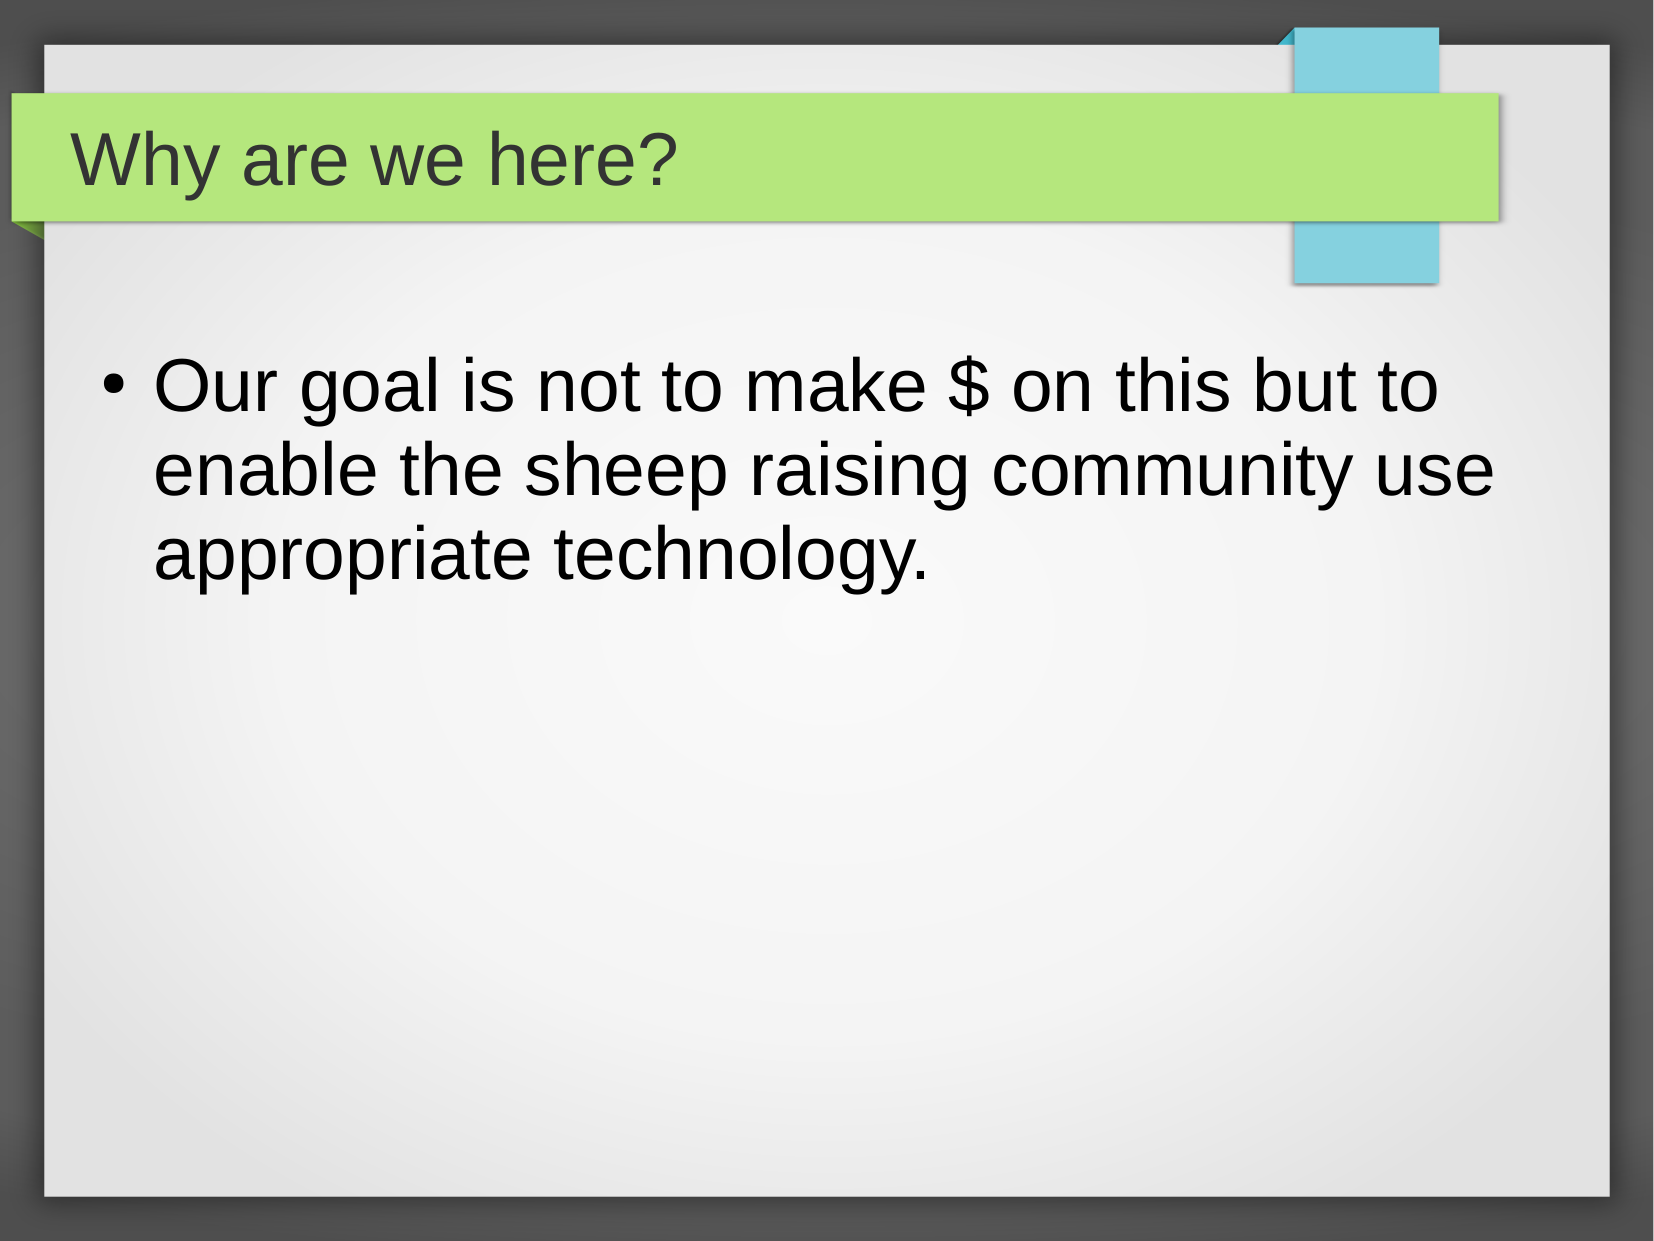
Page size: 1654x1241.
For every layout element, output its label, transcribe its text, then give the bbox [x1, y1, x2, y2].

title Why are we here? [70, 106, 1229, 213]
list Our goal is not to make $ on this but to enable the sheep raising community use appropriate technology. [82, 343, 1538, 1063]
picture [0, 0, 1654, 1241]
